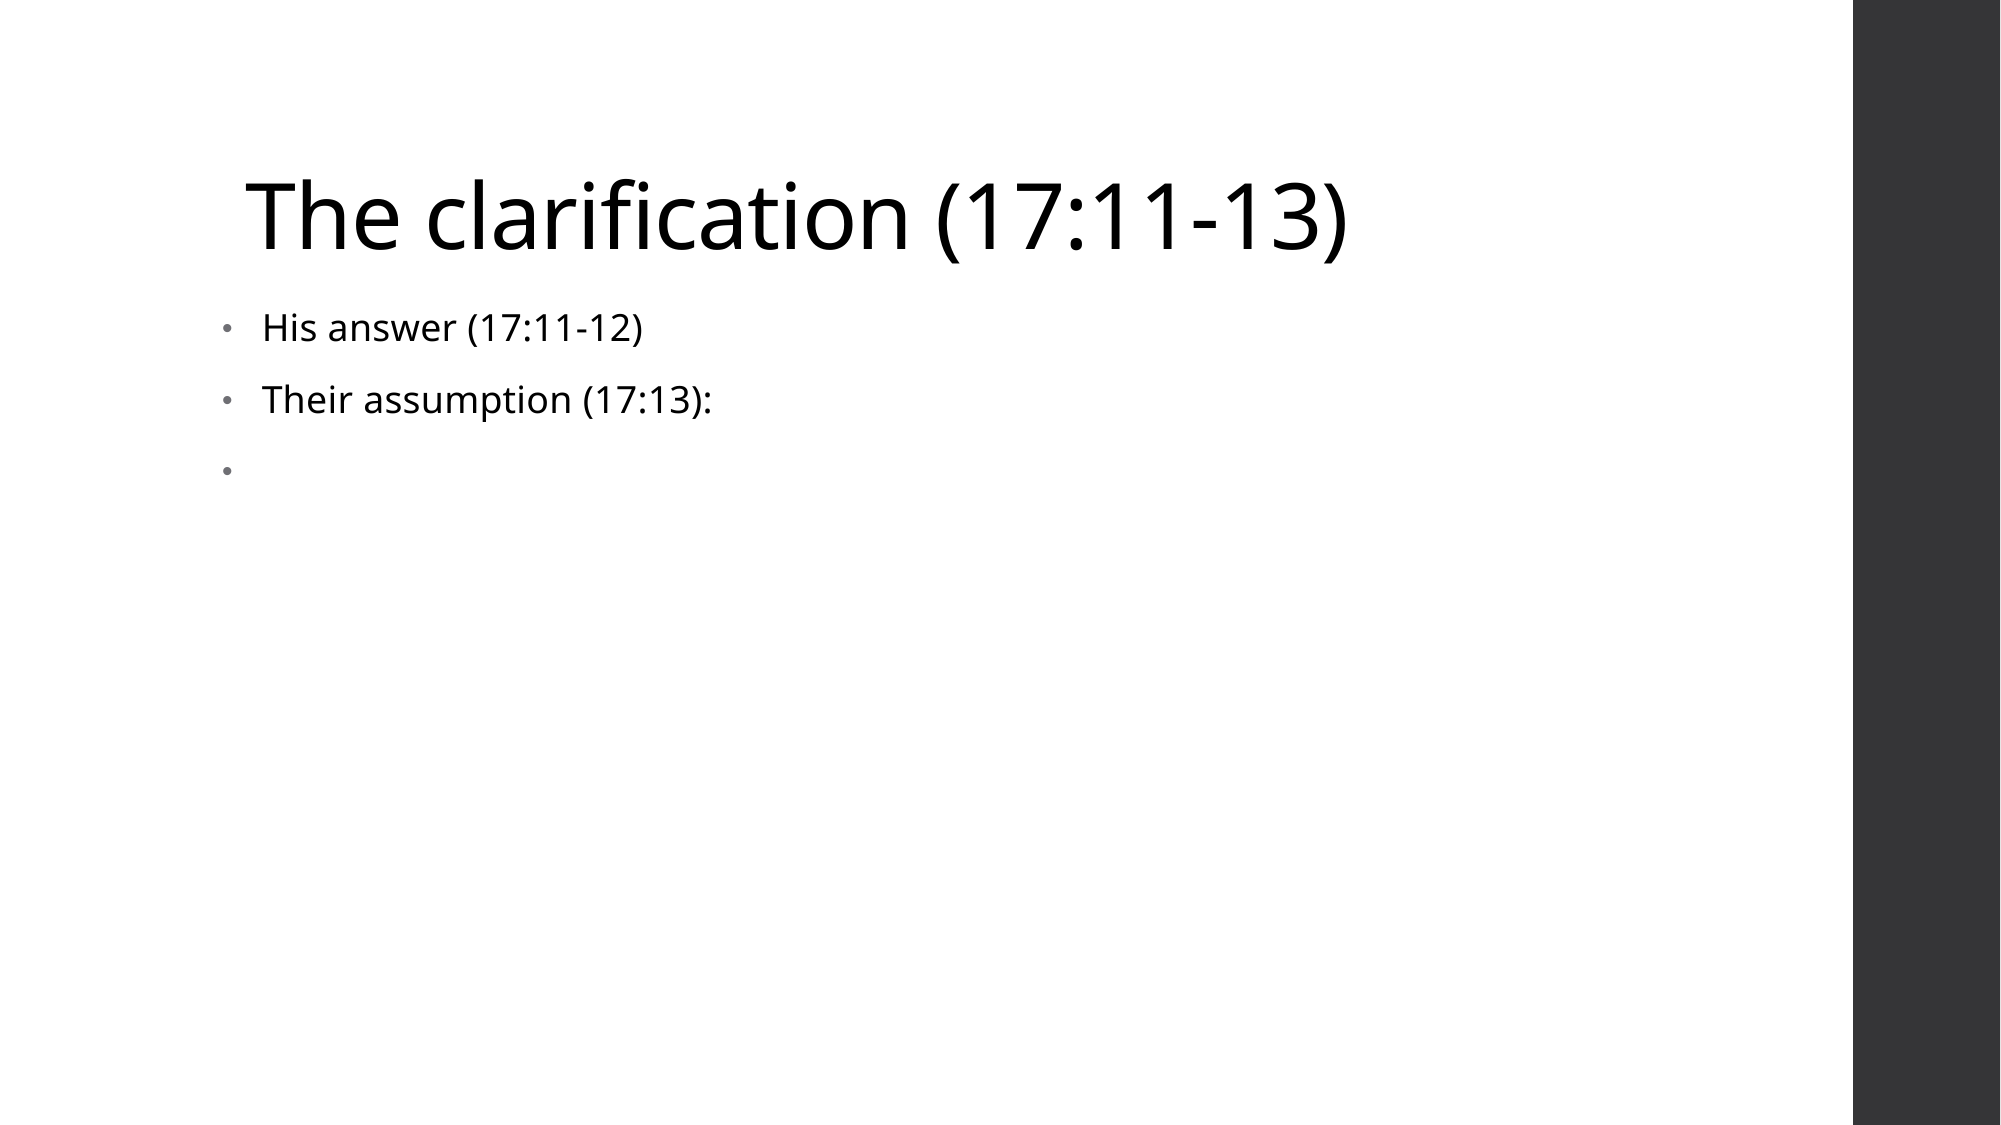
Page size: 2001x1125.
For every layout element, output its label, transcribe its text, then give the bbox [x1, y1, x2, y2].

list His answer (17:11-12) Their assumption (17:13): [206, 299, 1617, 1014]
title The clarification (17:11-13) [206, 60, 1797, 278]
